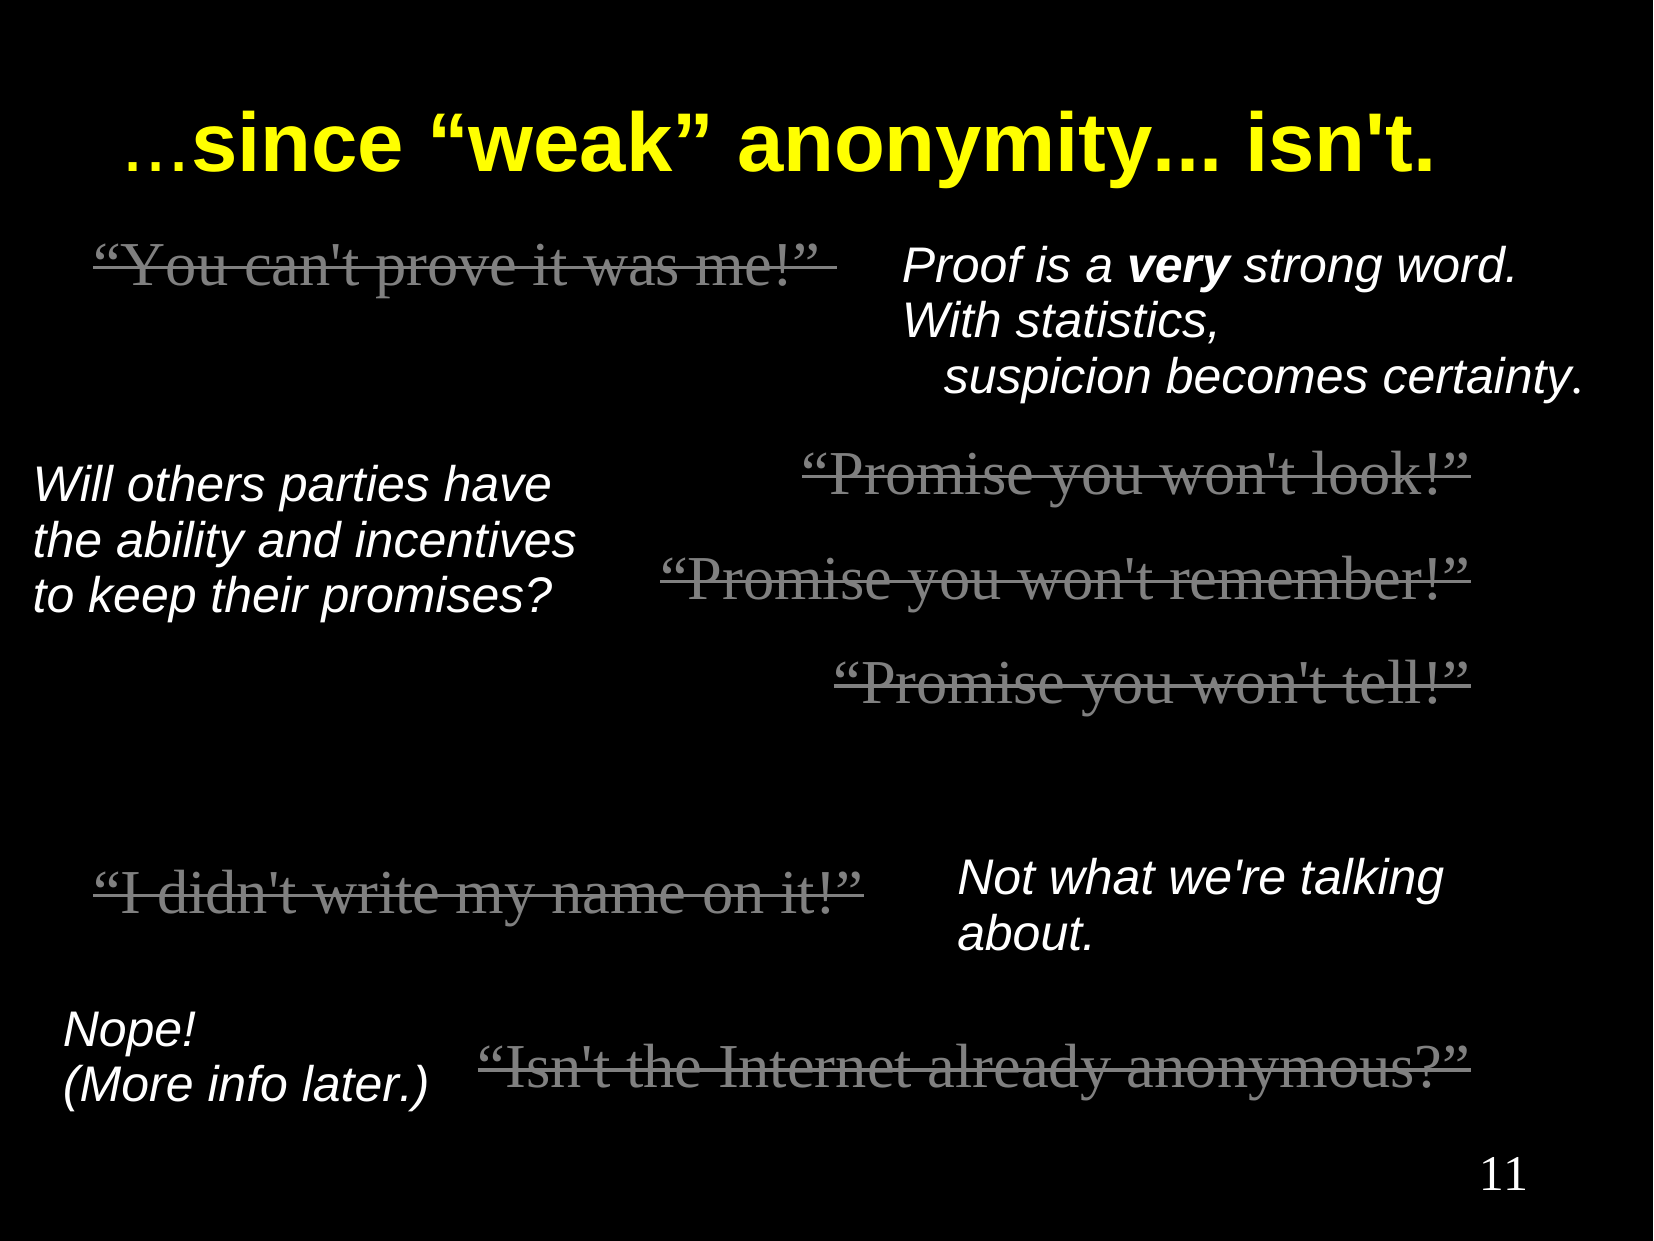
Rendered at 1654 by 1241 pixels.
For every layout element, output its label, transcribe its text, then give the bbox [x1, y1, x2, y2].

text_box Will others parties have the ability and incentives to keep their promises? [32, 456, 625, 636]
text_box “You can't prove it was me!” “Promise you won't look!” “Promise you won't remember!” “Promise you won't tell!” “I didn't write my name on it!” “Isn't the Internet already anonymous?” [93, 229, 1522, 1193]
text_box Nope! (More info later.) [62, 1000, 454, 1142]
text_box Not what we're talking about. [957, 849, 1492, 970]
text_box Proof is a very strong word. With statistics, suspicion becomes certainty. [901, 236, 1653, 422]
title ...since “weak” anonymity... isn't. [121, 56, 1534, 230]
